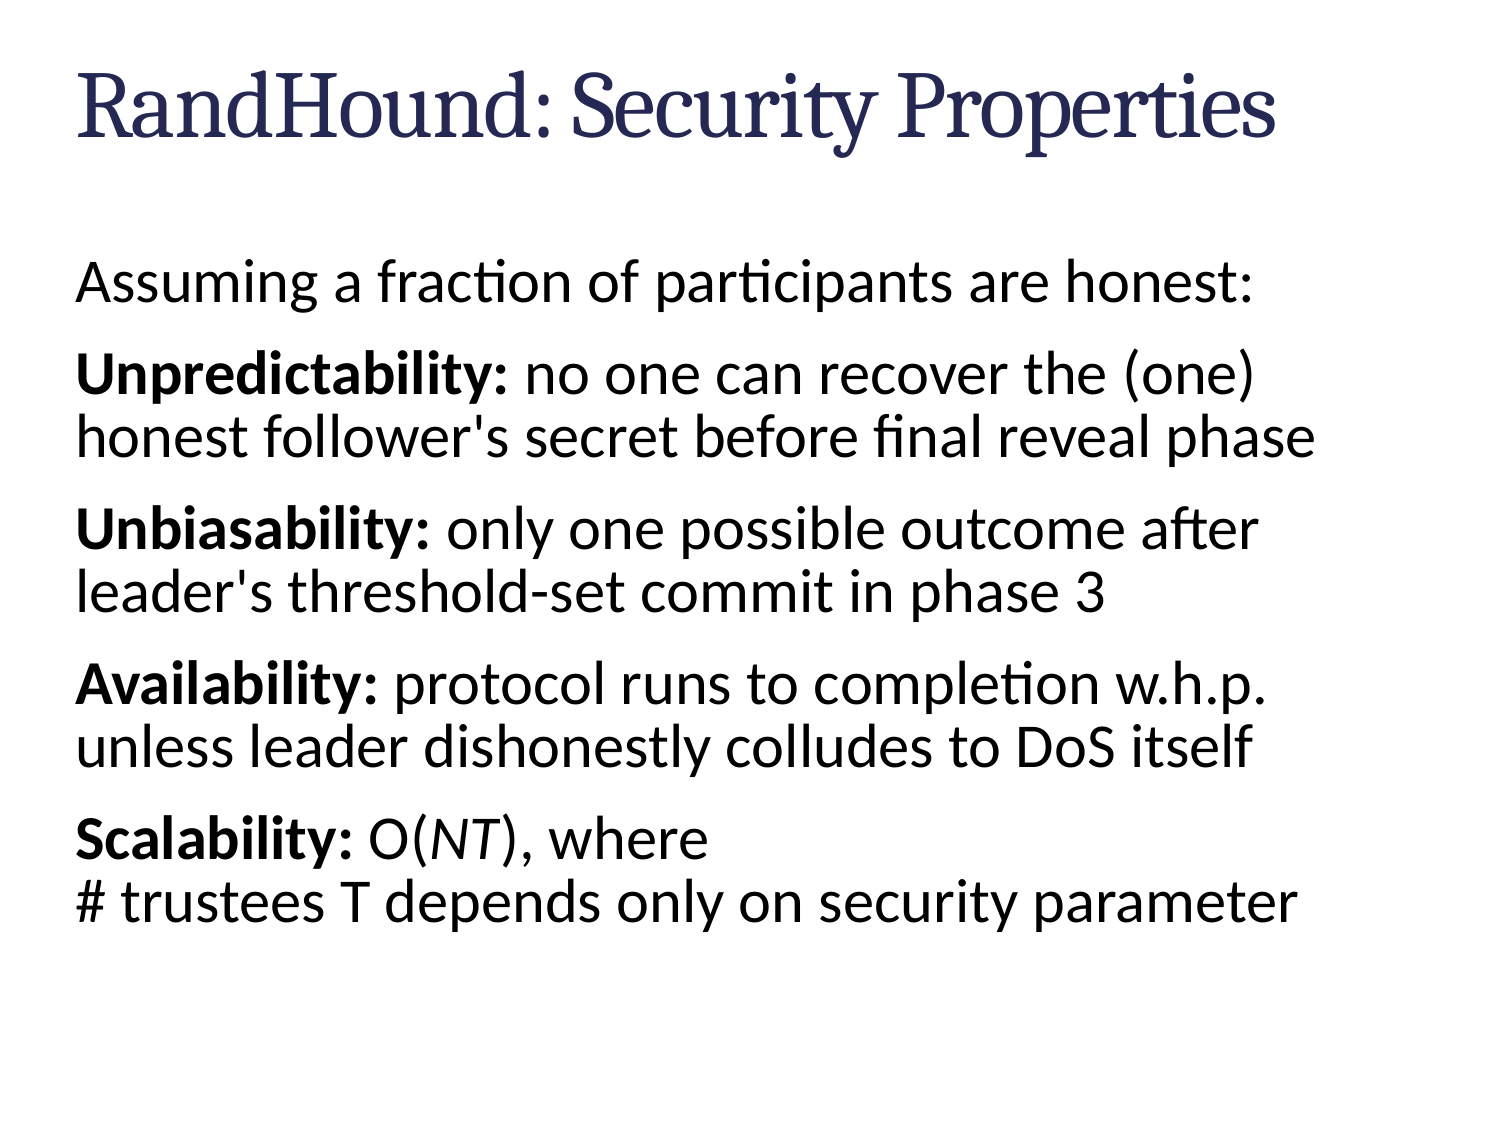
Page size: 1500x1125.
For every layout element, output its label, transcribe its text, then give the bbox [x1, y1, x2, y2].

title RandHound: Security Properties [75, 12, 1486, 200]
list Assuming a fraction of participants are honest: Unpredictability: no one can recover the (one) honest follower's secret before final reveal phase Unbiasability: only one possible outcome after leader's threshold-set commit in phase 3 Availability: protocol runs to completion w.h.p. unless leader dishonestly colludes to DoS itself Scalability: O(NT), where # trustees T depends only on security parameter [75, 254, 1325, 1063]
